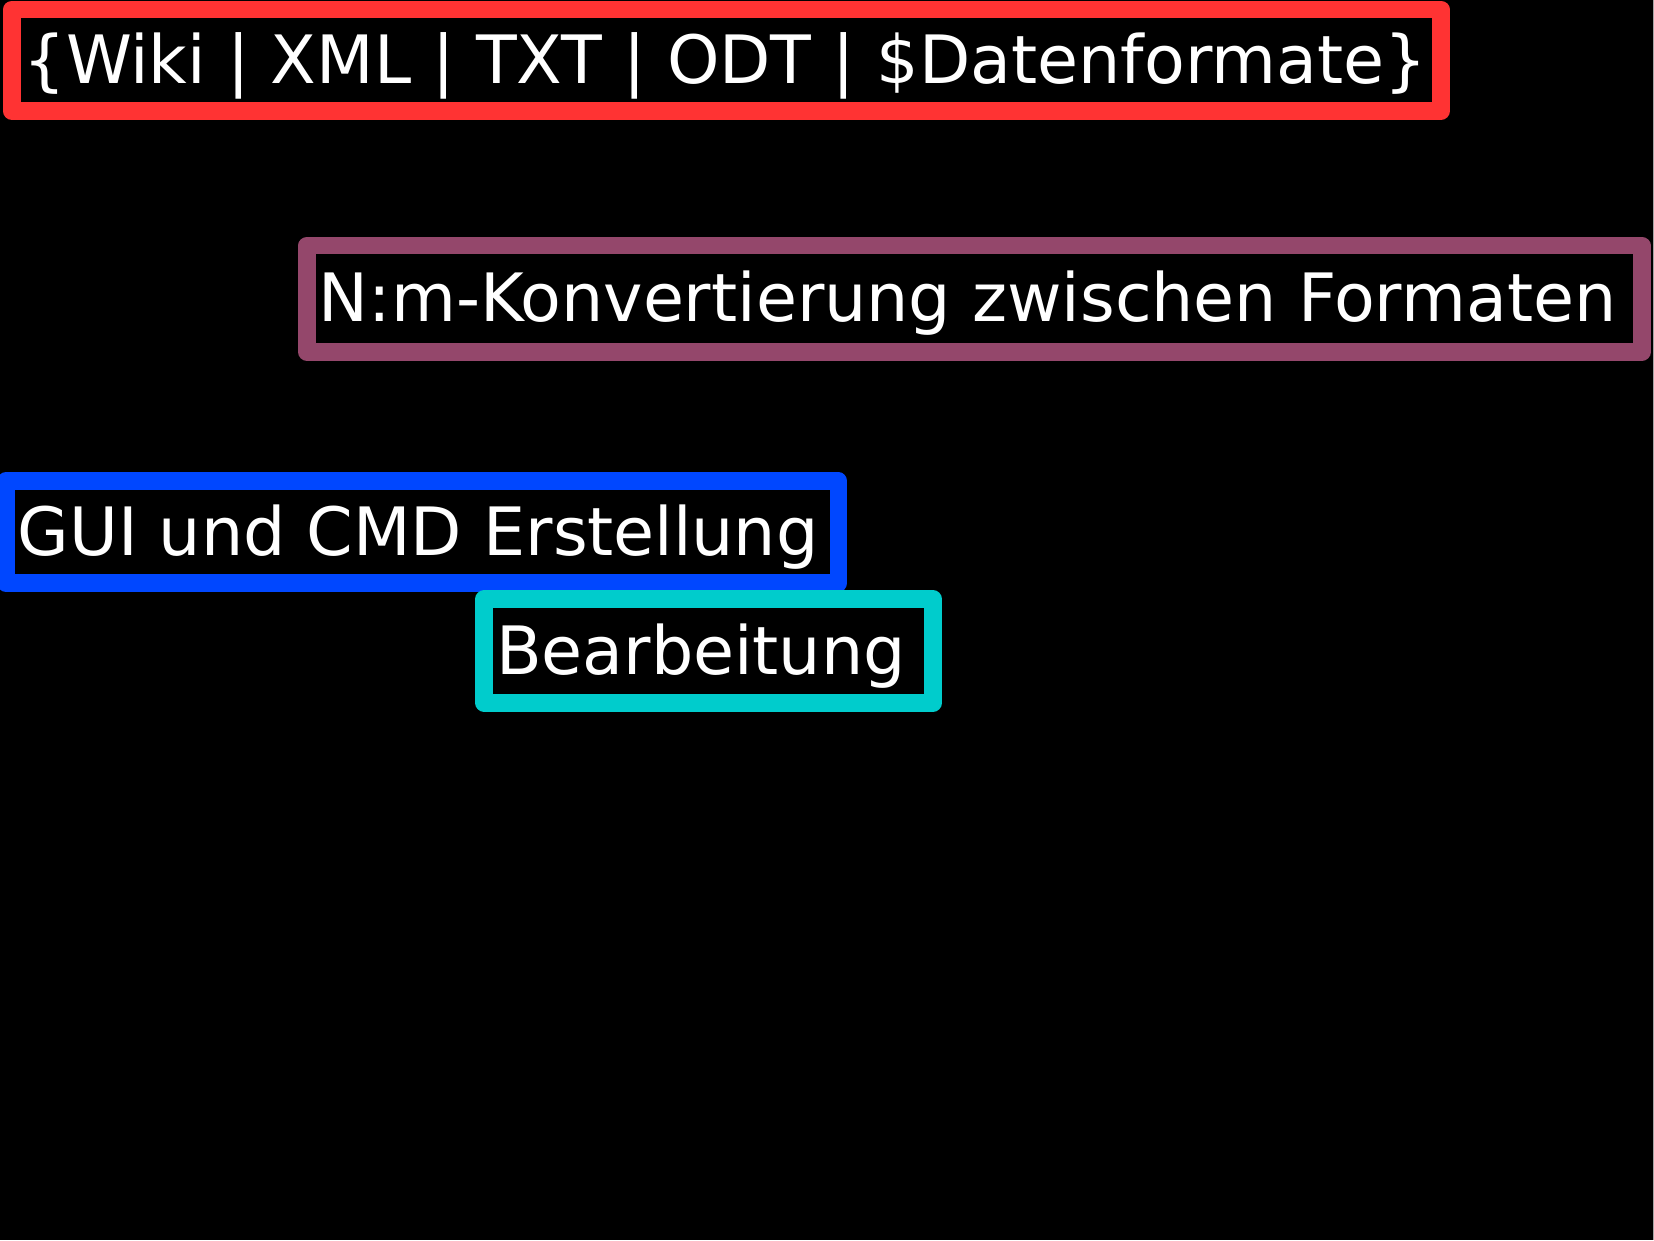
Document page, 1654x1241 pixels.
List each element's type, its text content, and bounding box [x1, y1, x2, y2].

text_box {Wiki | XML | TXT | ODT | $Datenformate} [11, 9, 1441, 112]
text_box Bearbeitung [484, 599, 934, 703]
text_box N:m-Konvertierung zwischen Formaten [307, 245, 1642, 352]
text_box GUI und CMD Erstellung [5, 481, 839, 583]
